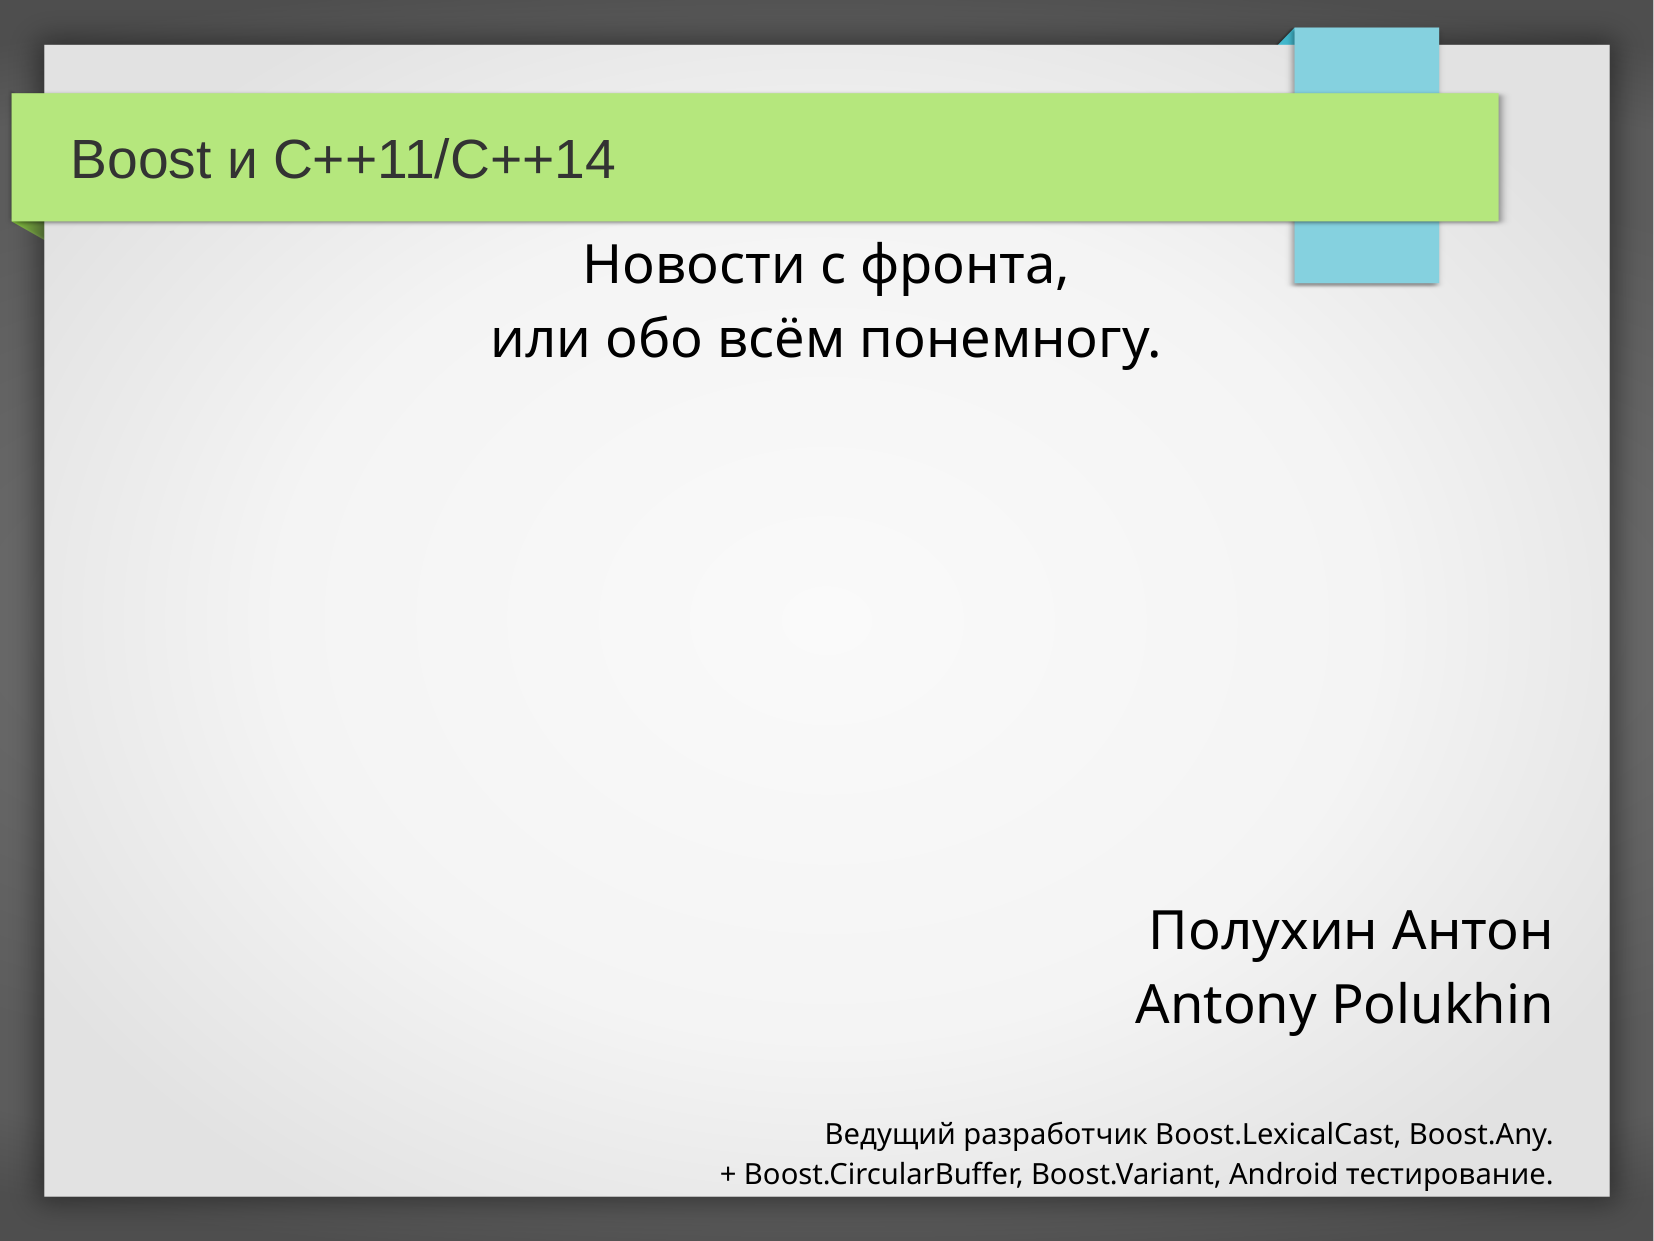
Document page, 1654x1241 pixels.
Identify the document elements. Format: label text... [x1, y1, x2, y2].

title Boost и C++11/C++14 [70, 106, 1229, 213]
subtitle Новости с фронта, или обо всём понемногу. Полухин Антон Antony Polukhin Ведущий разработчик Boost.LexicalCast, Boost.Any. + Boost.CircularBuffer, Boost.Variant, Android тестирование. [99, 296, 1555, 1122]
picture [0, 0, 1654, 1241]
